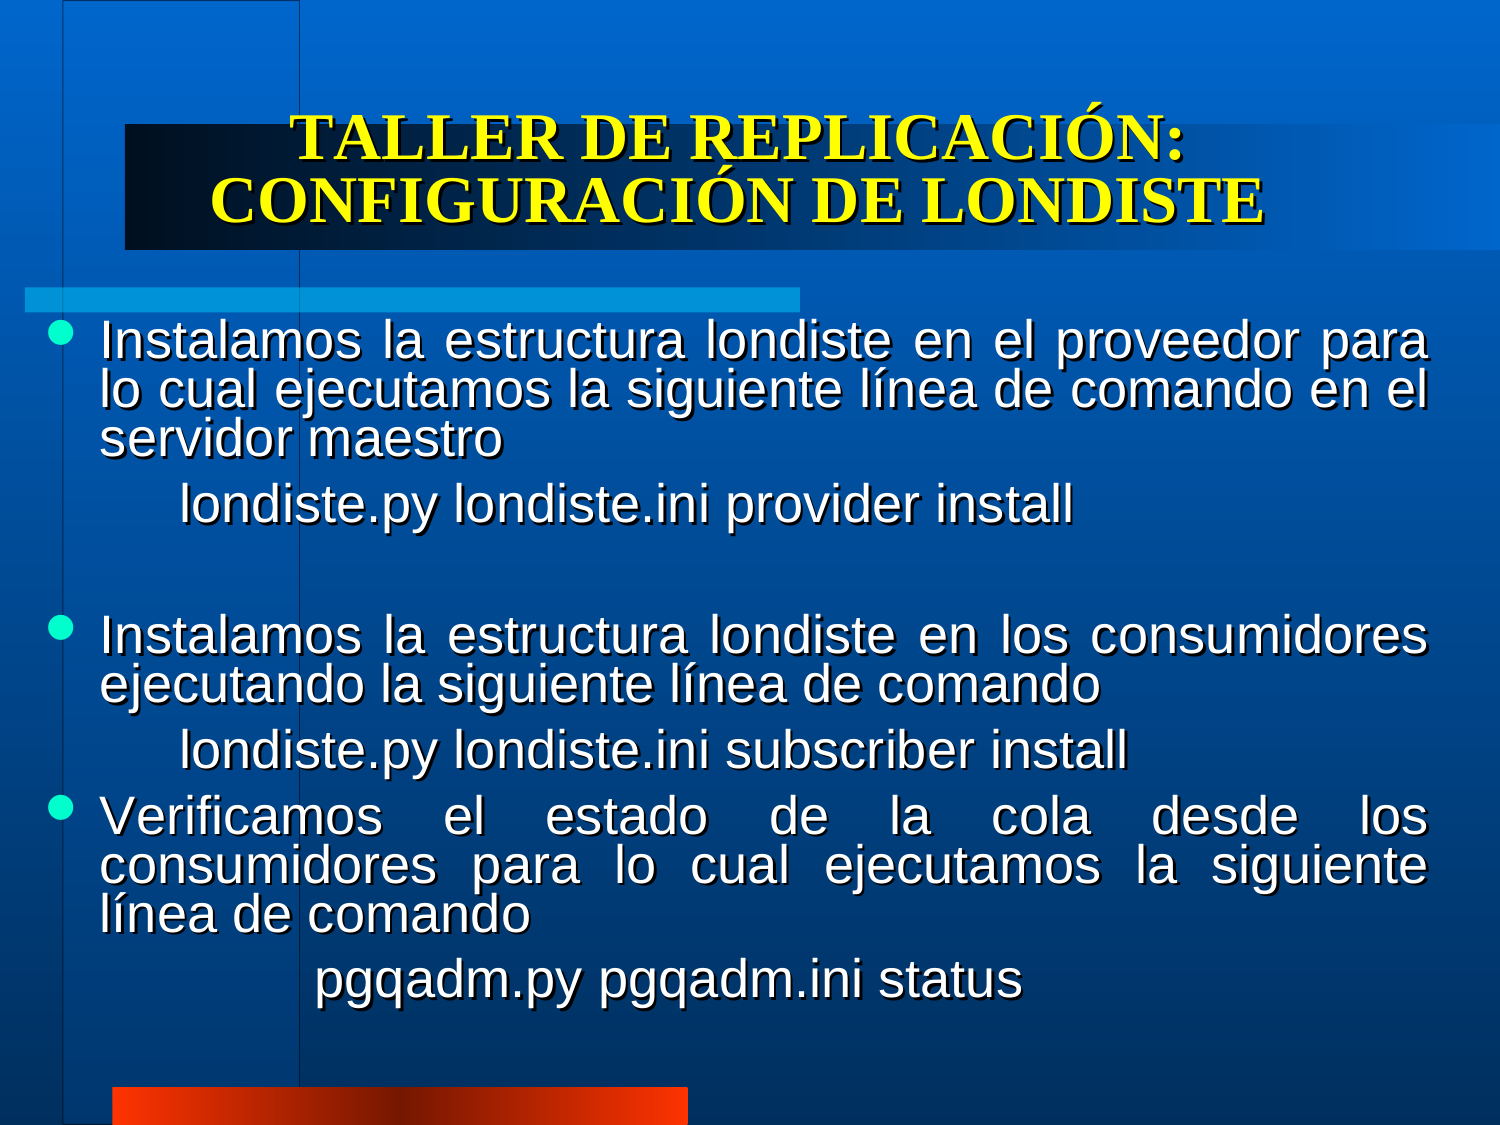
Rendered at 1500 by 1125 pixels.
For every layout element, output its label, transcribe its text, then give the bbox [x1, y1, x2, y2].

title TALLER DE REPLICACIÓN: CONFIGURACIÓN DE LONDISTE [29, 78, 1447, 266]
list Instalamos la estructura londiste en el proveedor para lo cual ejecutamos la siguiente línea de comando en el servidor maestro londiste.py londiste.ini provider install Instalamos la estructura londiste en los consumidores ejecutando la siguiente línea de comando londiste.py londiste.ini subscriber install Verificamos el estado de la cola desde los consumidores para lo cual ejecutamos la siguiente línea de comando pgqadm.py pgqadm.ini status [29, 311, 1447, 1125]
